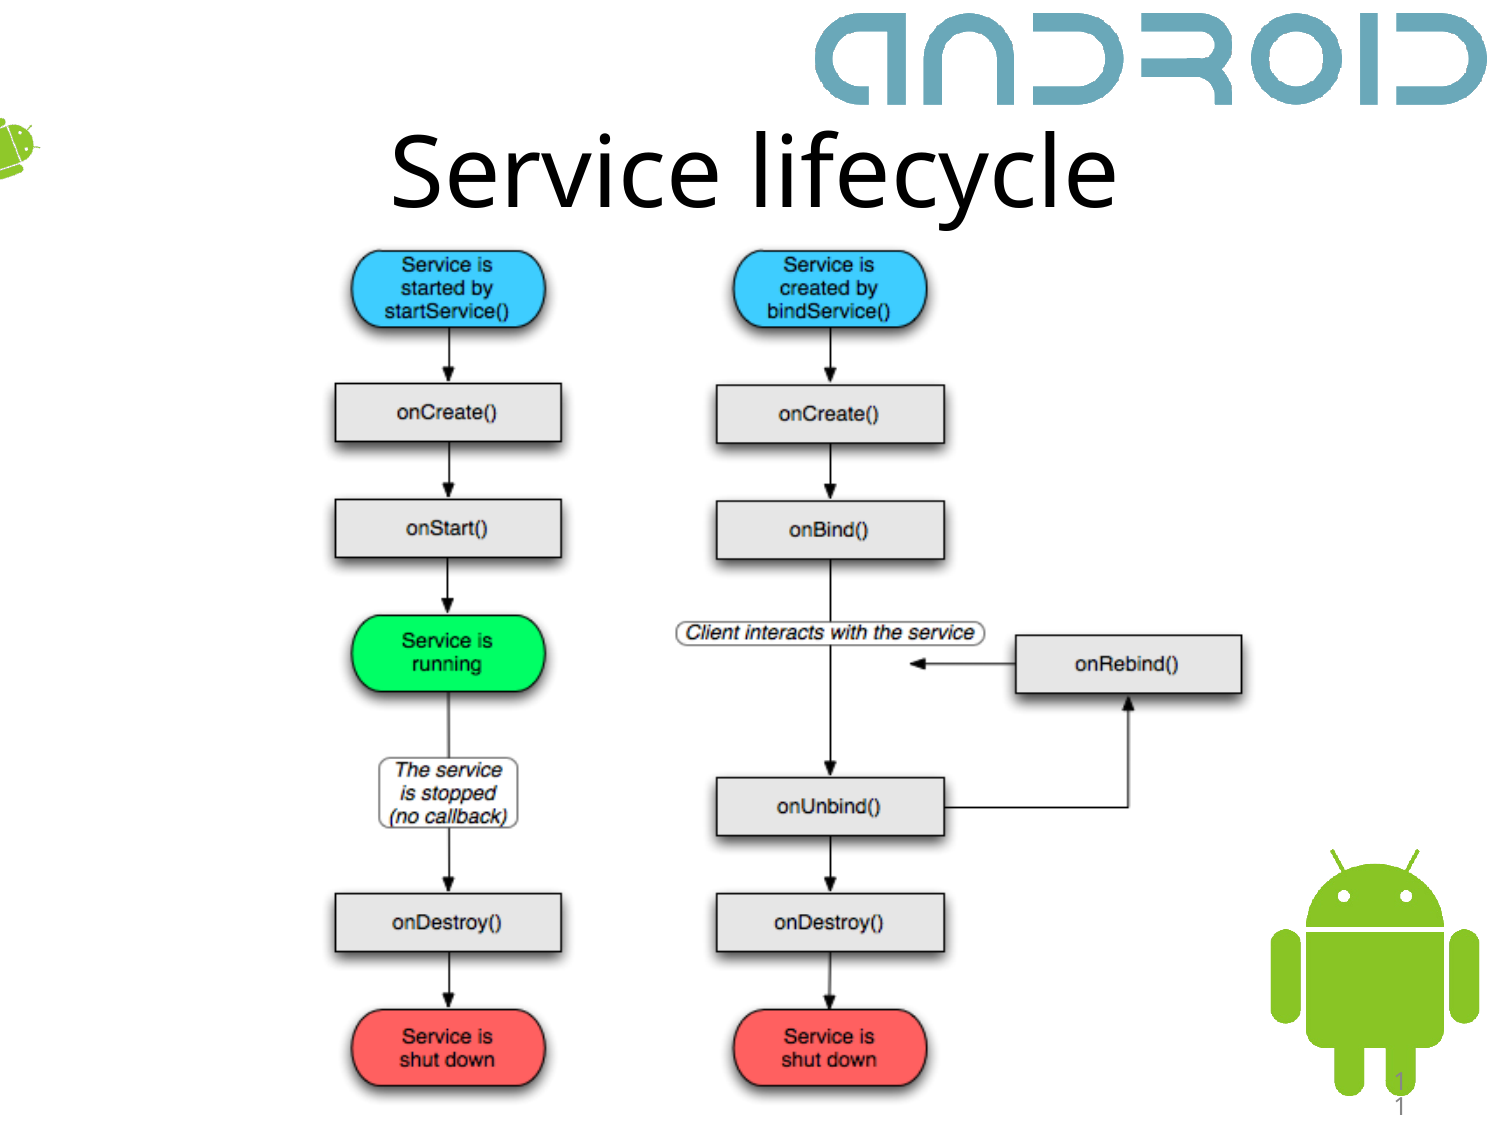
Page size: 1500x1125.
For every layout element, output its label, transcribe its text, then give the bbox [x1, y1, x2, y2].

title Service lifecycle [37, 72, 1473, 263]
text_box <number> [1378, 1058, 1426, 1104]
picture [808, 9, 1489, 106]
picture [300, 224, 1500, 1125]
picture [0, 103, 37, 198]
